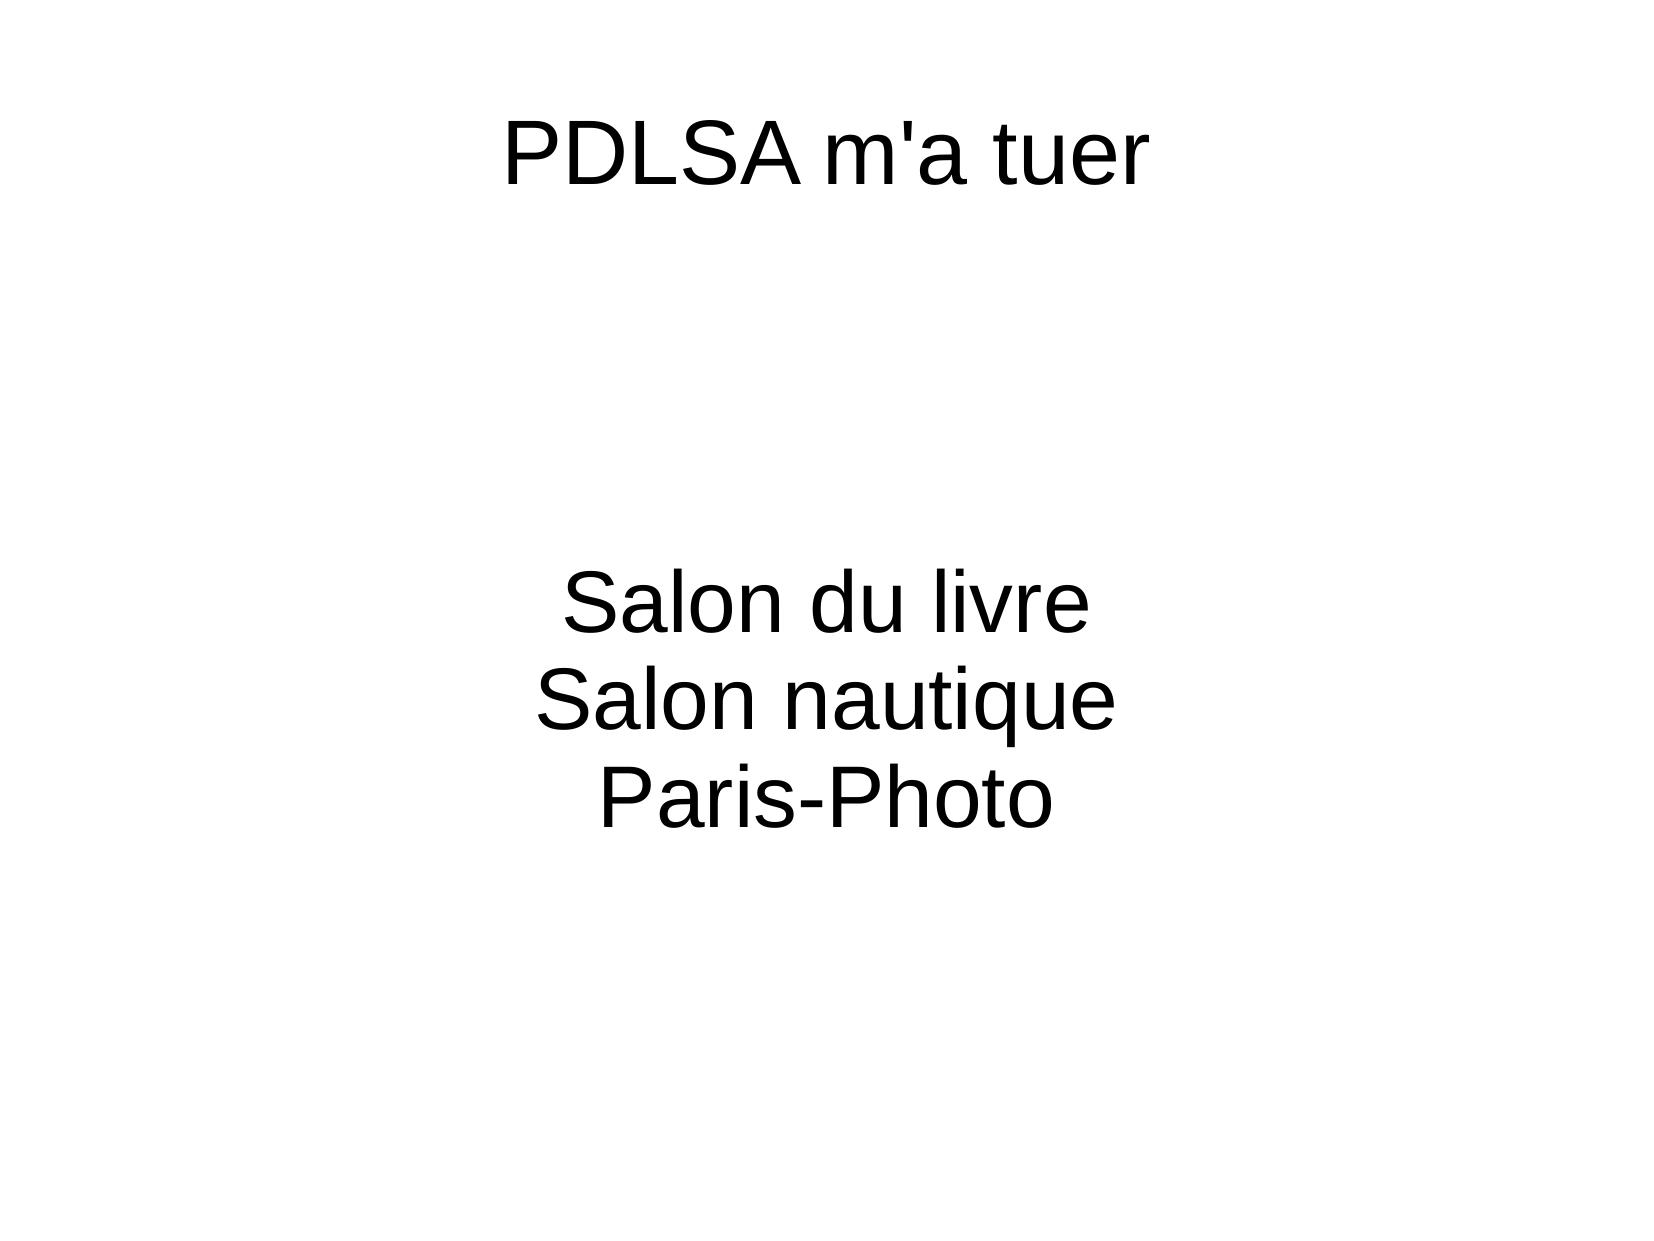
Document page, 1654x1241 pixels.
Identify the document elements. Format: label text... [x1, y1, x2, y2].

title PDLSA m'a tuer [82, 56, 1571, 250]
subtitle Salon du livre Salon nautique Paris-Photo [82, 297, 1571, 1102]
